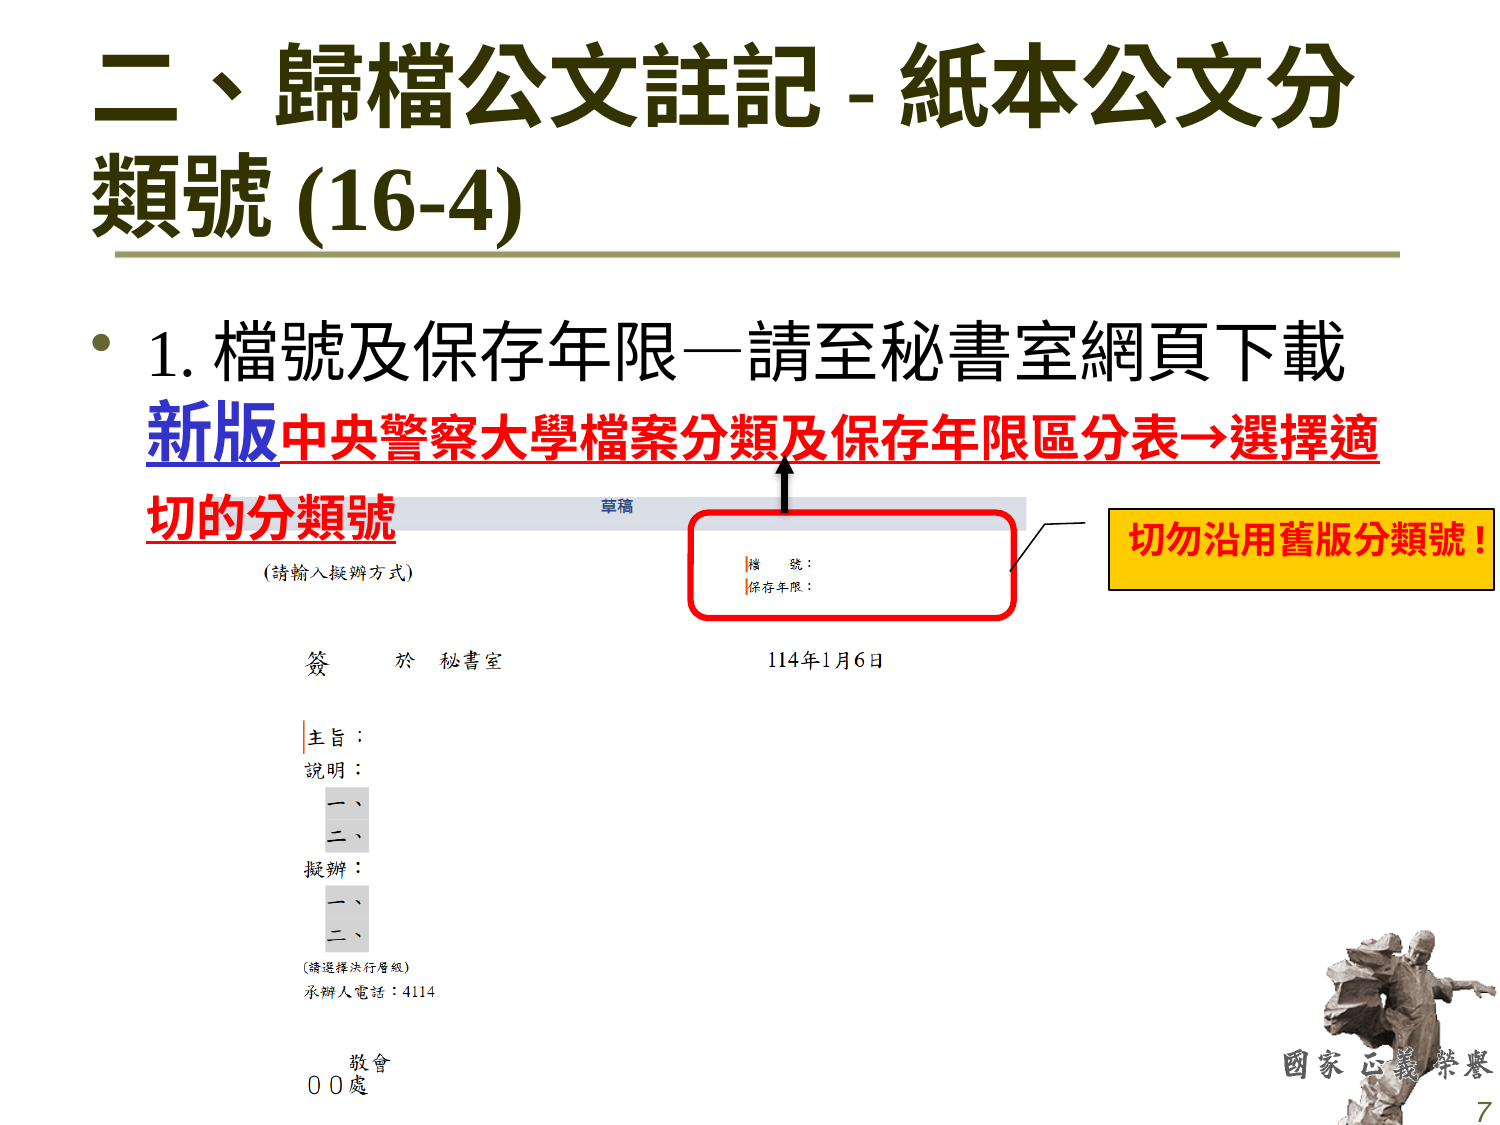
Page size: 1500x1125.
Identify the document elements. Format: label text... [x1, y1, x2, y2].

list 1.檔號及保存年限—請至秘書室網頁下載 新版中央警察大學檔案分類及保存年限區分表→選擇適切的分類號 [75, 302, 1425, 1000]
title 二、歸檔公文註記-紙本公文分類號(16-4) [75, 45, 1425, 233]
text_box 切勿沿用舊版分類號! [1109, 509, 1494, 590]
picture [205, 1000, 1027, 1114]
slide_number <number> [1327, 1085, 1500, 1125]
picture [1318, 928, 1500, 1125]
picture [115, 243, 1400, 265]
